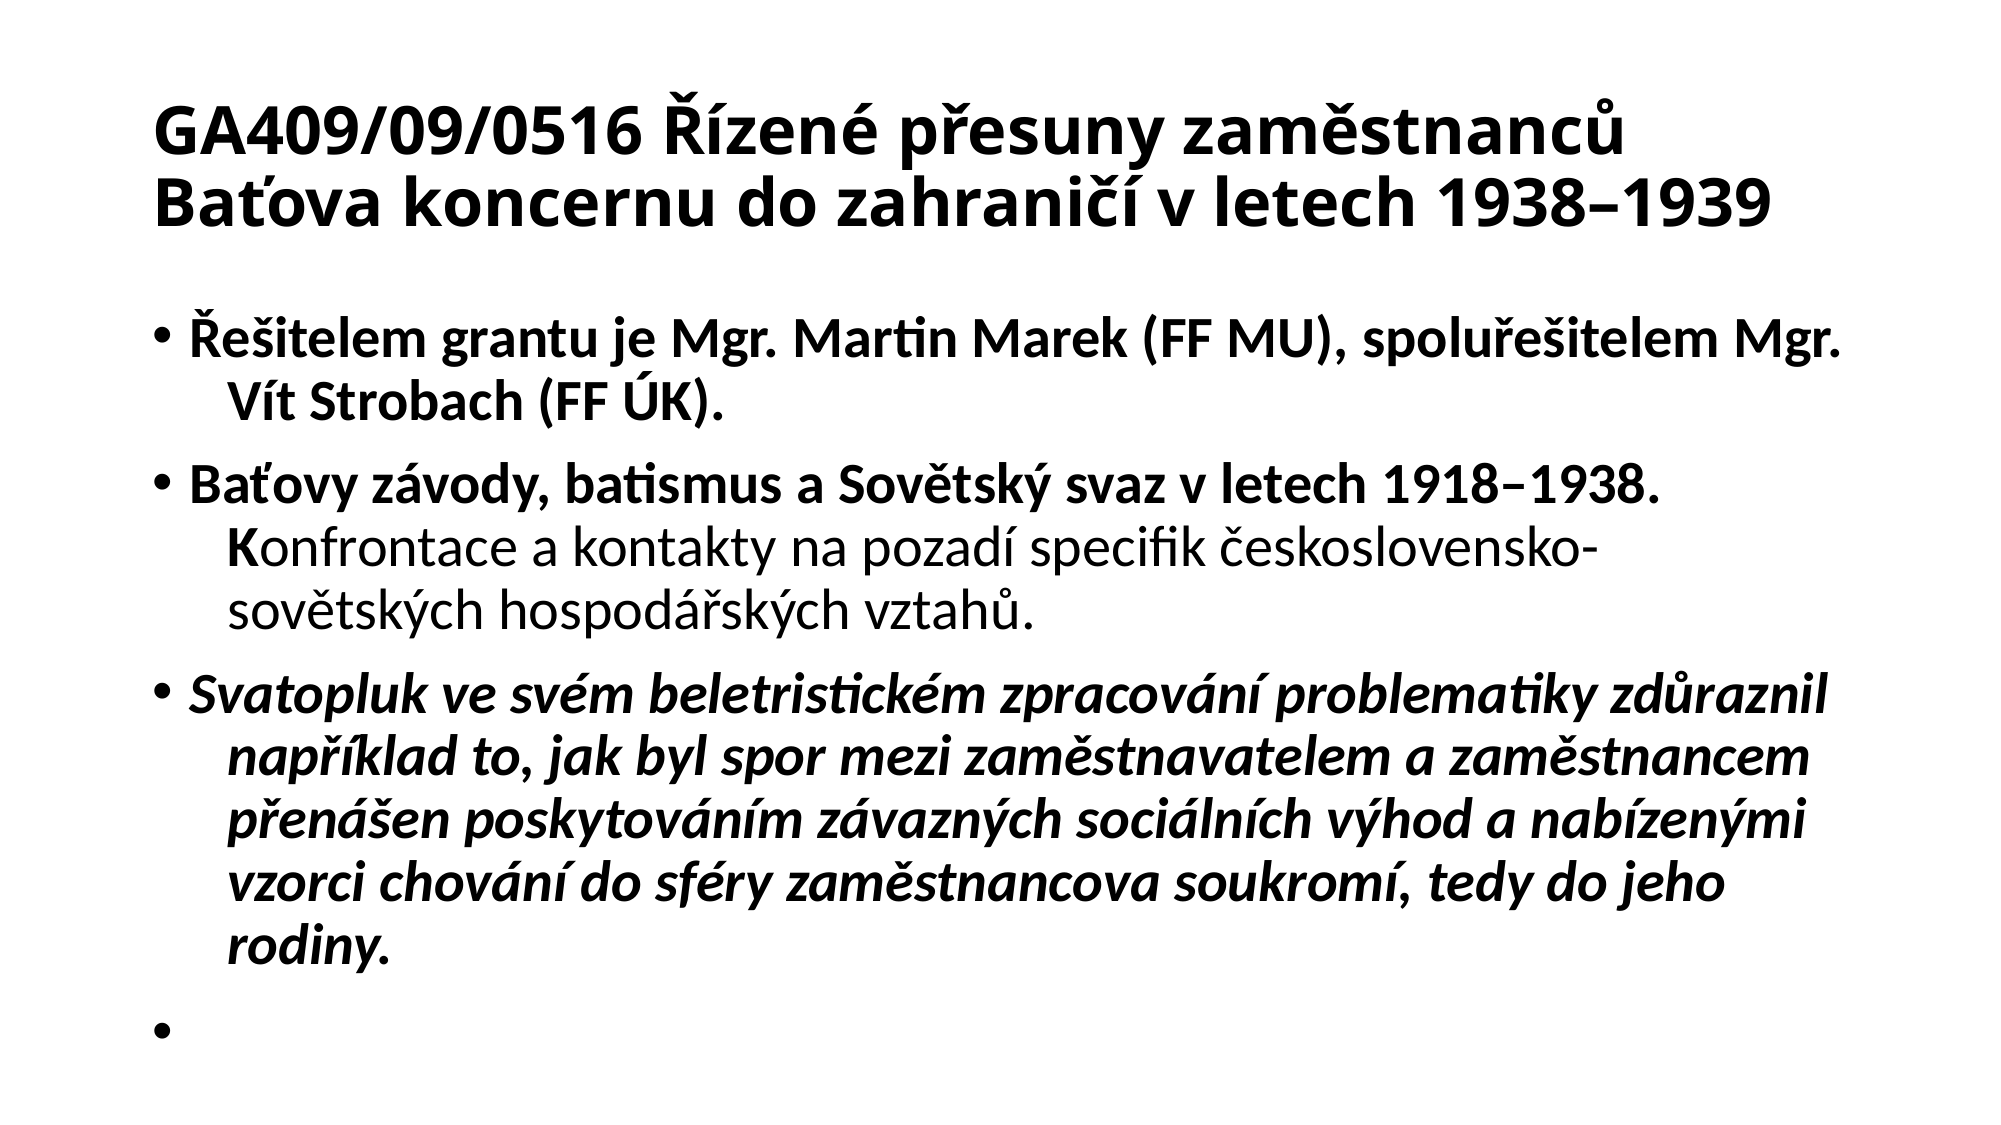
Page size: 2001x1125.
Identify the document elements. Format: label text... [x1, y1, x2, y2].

title GA409/09/0516 Řízené přesuny zaměstnanců Baťova koncernu do zahraničí v letech 1938–1939 [137, 59, 1863, 278]
list Řešitelem grantu je Mgr. Martin Marek (FF MU), spoluřešitelem Mgr. Vít Strobach (FF ÚK). Baťovy závody, batismus a Sovětský svaz v letech 1918–1938. Konfrontace a kontakty na pozadí specifik československo-sovětských hospodářských vztahů. Svatopluk ve svém beletristickém zpracování problematiky zdůraznil například to, jak byl spor mezi zaměstnavatelem a zaměstnancem přenášen poskytováním závazných sociálních výhod a nabízenými vzorci chování do sféry zaměstnancova soukromí, tedy do jeho rodiny. [137, 299, 1863, 1014]
